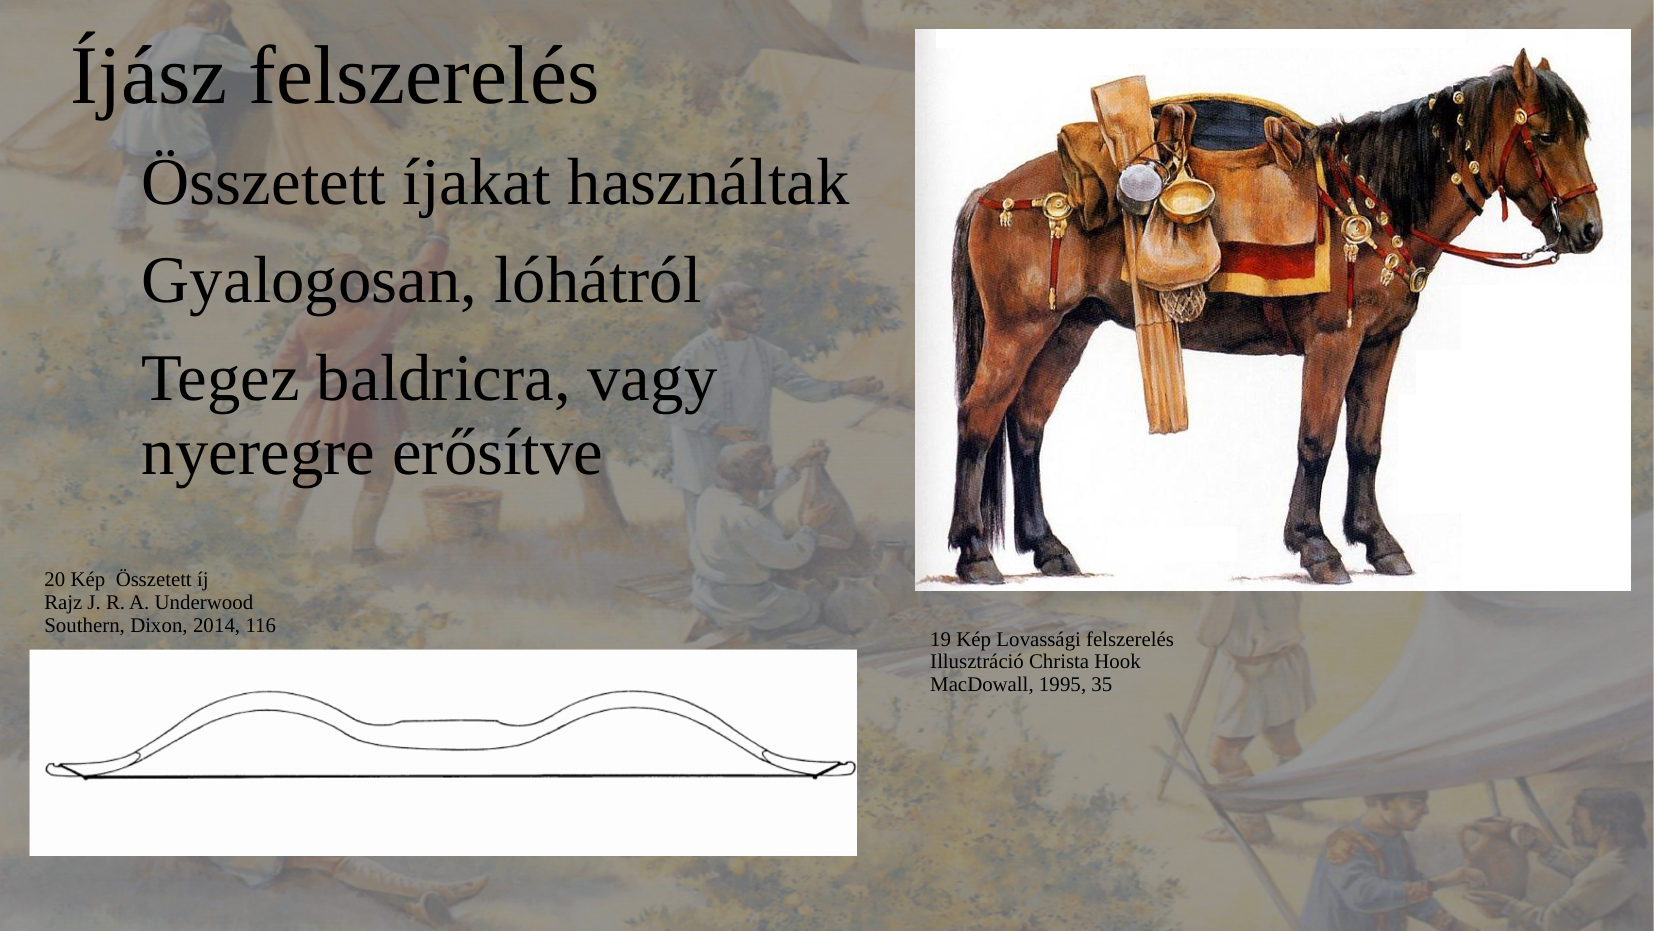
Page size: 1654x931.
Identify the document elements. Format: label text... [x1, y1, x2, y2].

list Íjász felszerelés Összetett íjakat használtak Gyalogosan, lóhátról Tegez baldricra, vagy nyeregre erősítve [0, 29, 886, 532]
picture [0, 0, 1654, 931]
text_box 19 Kép Lovassági felszerelés Illusztráció Christa Hook MacDowall, 1995, 35 [915, 620, 1447, 739]
text_box 20 Kép Összetett íj Rajz J. R. A. Underwood Southern, Dixon, 2014, 116 [29, 561, 443, 680]
